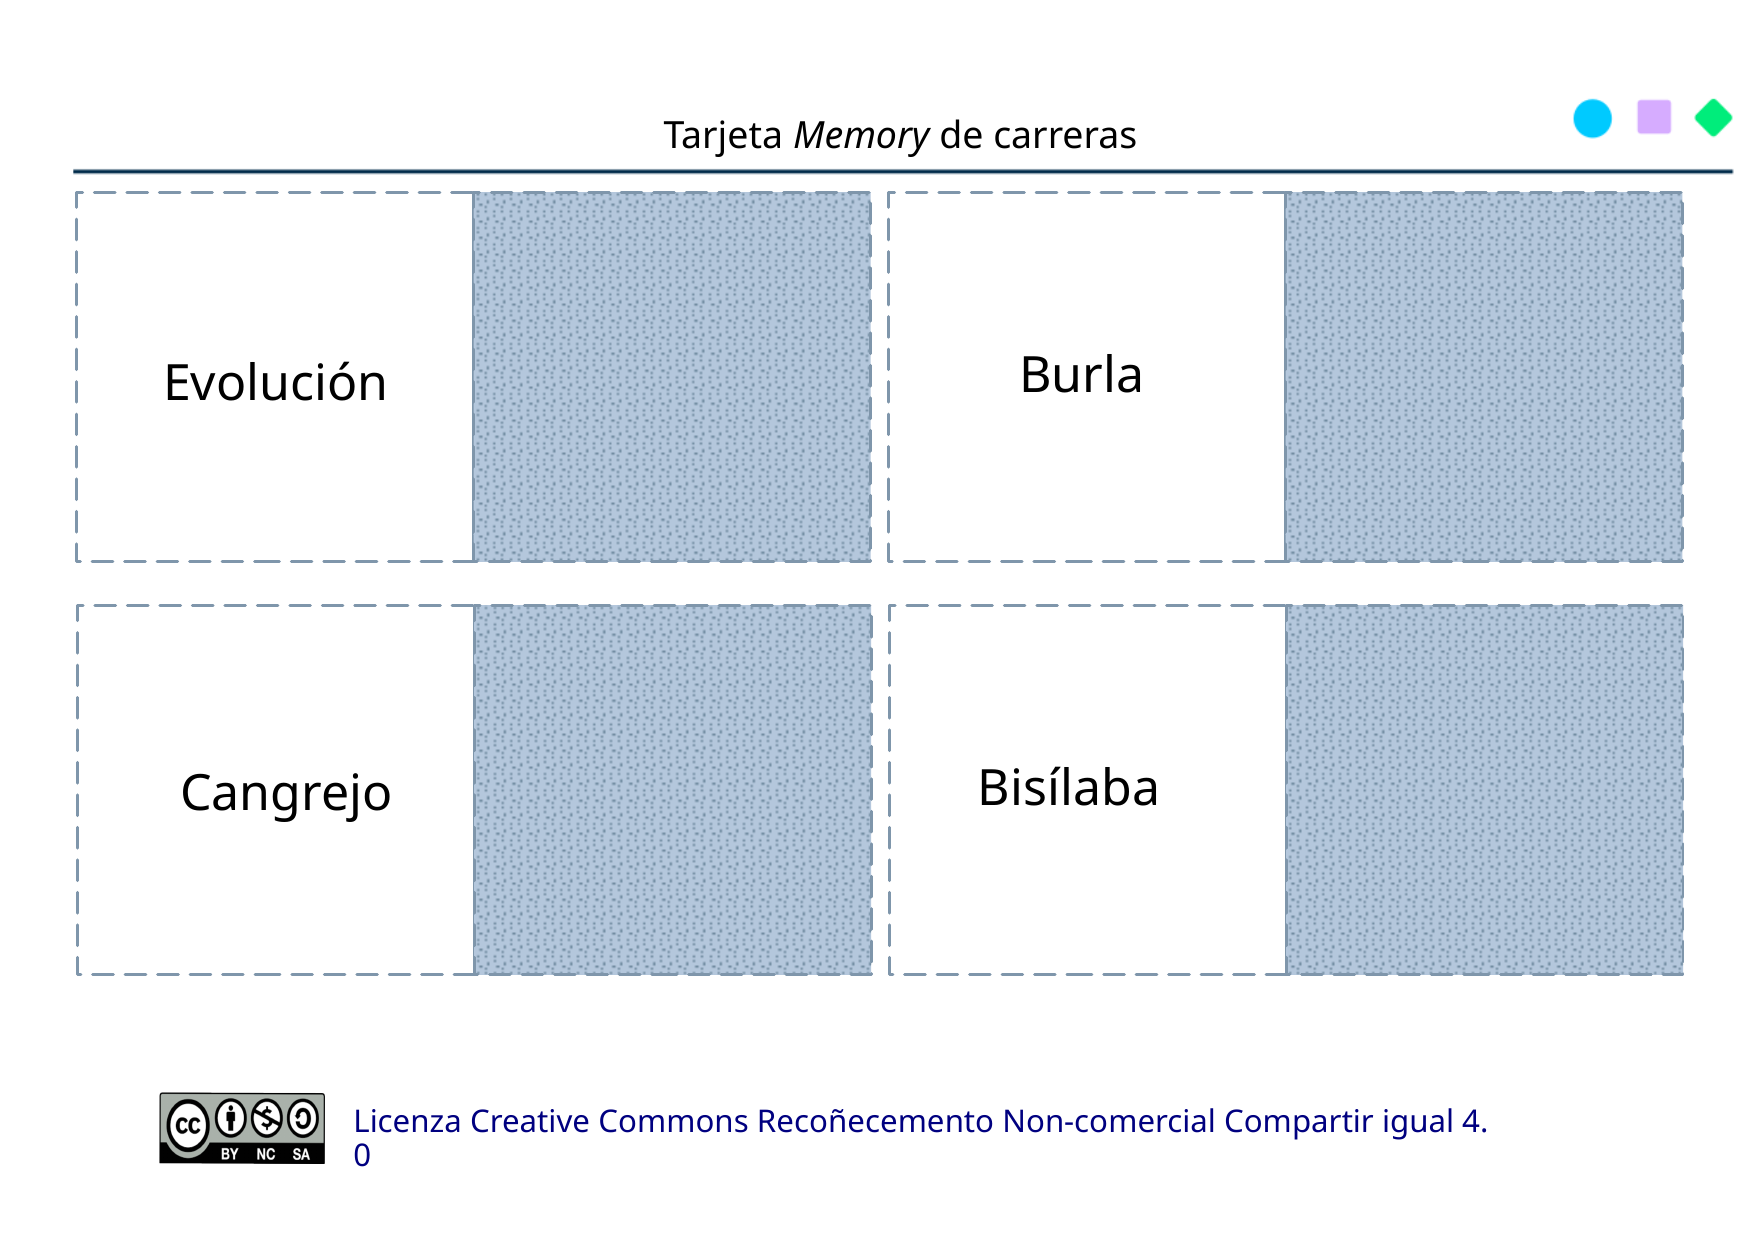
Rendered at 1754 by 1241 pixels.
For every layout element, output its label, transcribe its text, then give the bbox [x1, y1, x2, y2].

text_box Burla [1004, 331, 1164, 414]
text_box [1285, 192, 1683, 562]
text_box [1286, 605, 1684, 975]
picture [59, 70, 1743, 197]
text_box Cangrejo [165, 750, 398, 841]
text_box [474, 605, 872, 975]
text_box Licenza Creative Commons Recoñecemento Non-comercial Compartir igual 4.0 [338, 1072, 1506, 1170]
picture [159, 1092, 325, 1164]
text_box [473, 192, 871, 562]
text_box Bisílaba [963, 744, 1171, 827]
text_box Evolución [148, 339, 396, 422]
